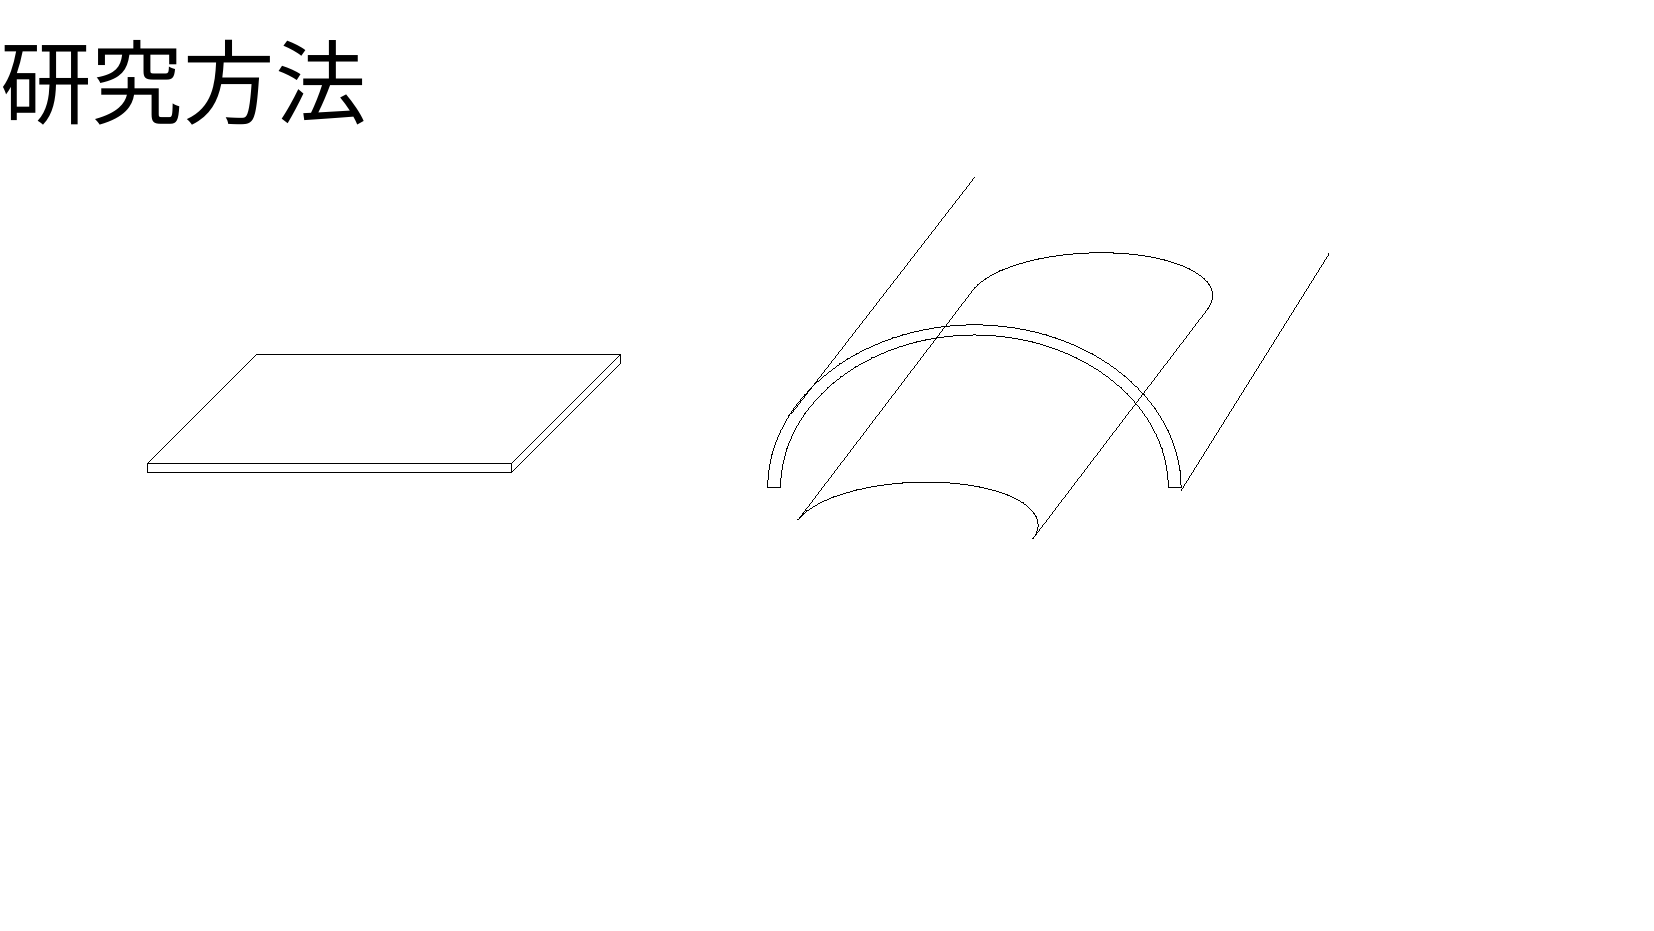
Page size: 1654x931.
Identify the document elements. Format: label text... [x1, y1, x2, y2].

title 研究方法 [0, 0, 1489, 156]
